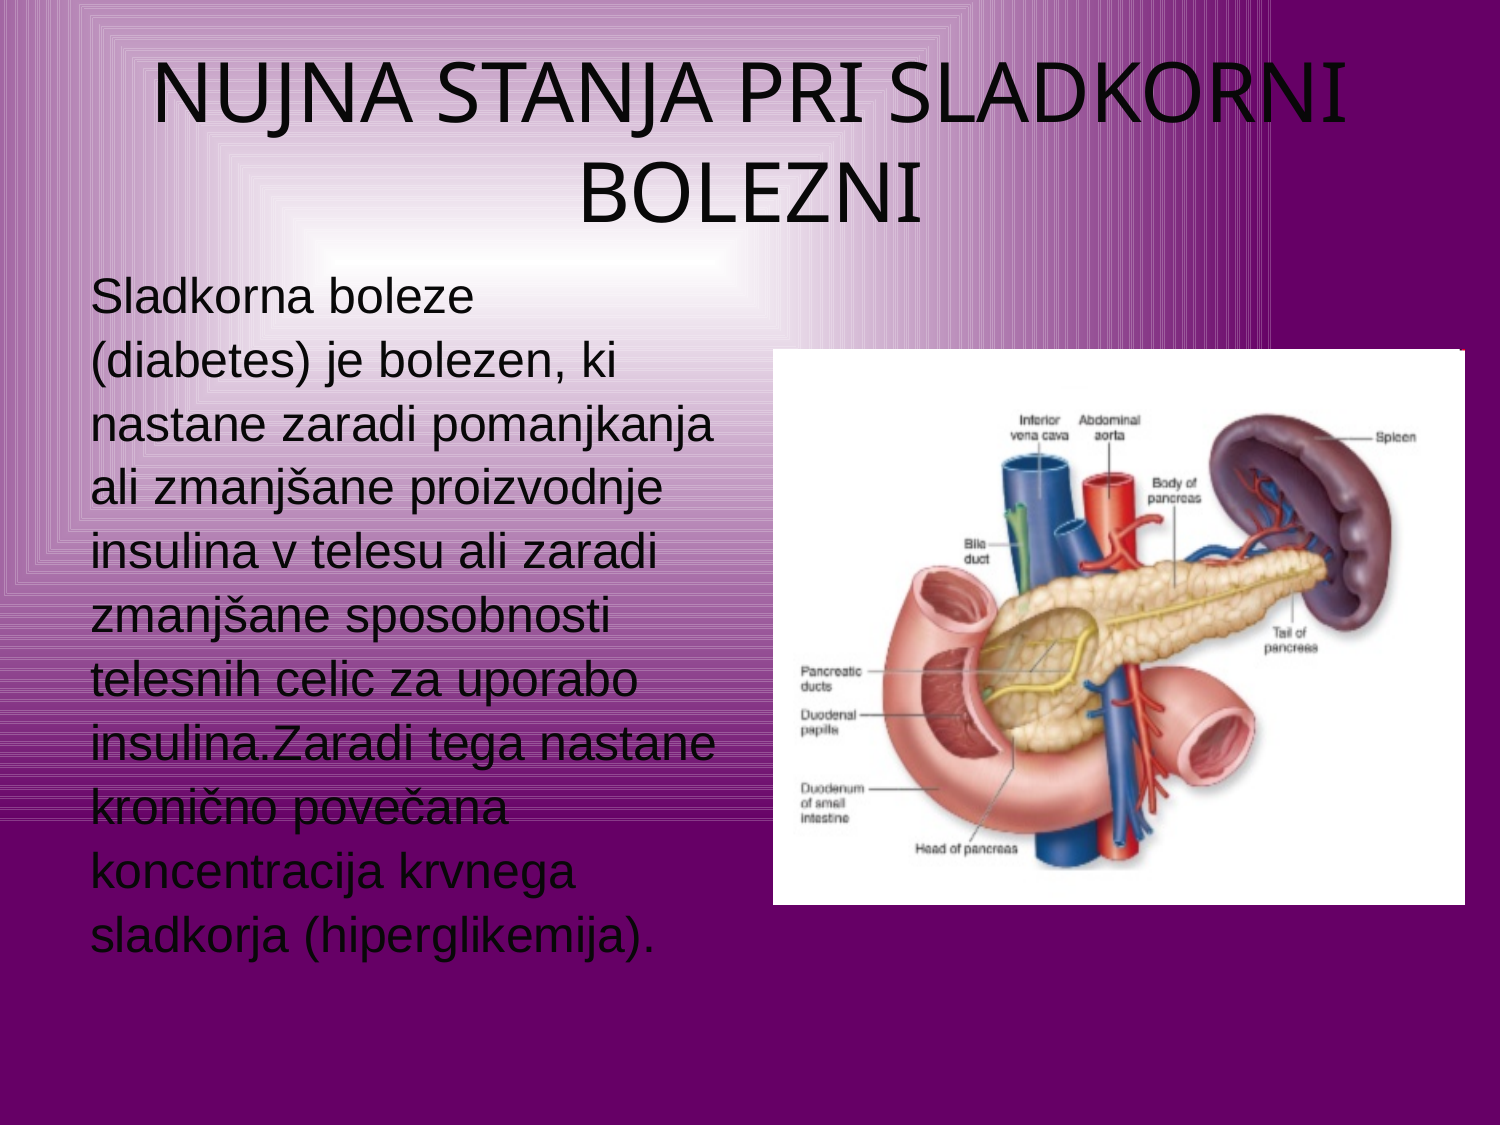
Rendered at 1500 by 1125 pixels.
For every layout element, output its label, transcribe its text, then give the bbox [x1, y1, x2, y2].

list Sladkorna boleze (diabetes) je bolezen, ki nastane zaradi pomanjkanja ali zmanjšane proizvodnje insulina v telesu ali zaradi zmanjšane sposobnosti telesnih celic za uporabo insulina.Zaradi tega nastane kronično povečana koncentracija krvnega sladkorja (hiperglikemija). [75, 262, 750, 1005]
title NUJNA STANJA PRI SLADKORNI BOLEZNI [75, 45, 1425, 233]
picture [773, 349, 1465, 905]
